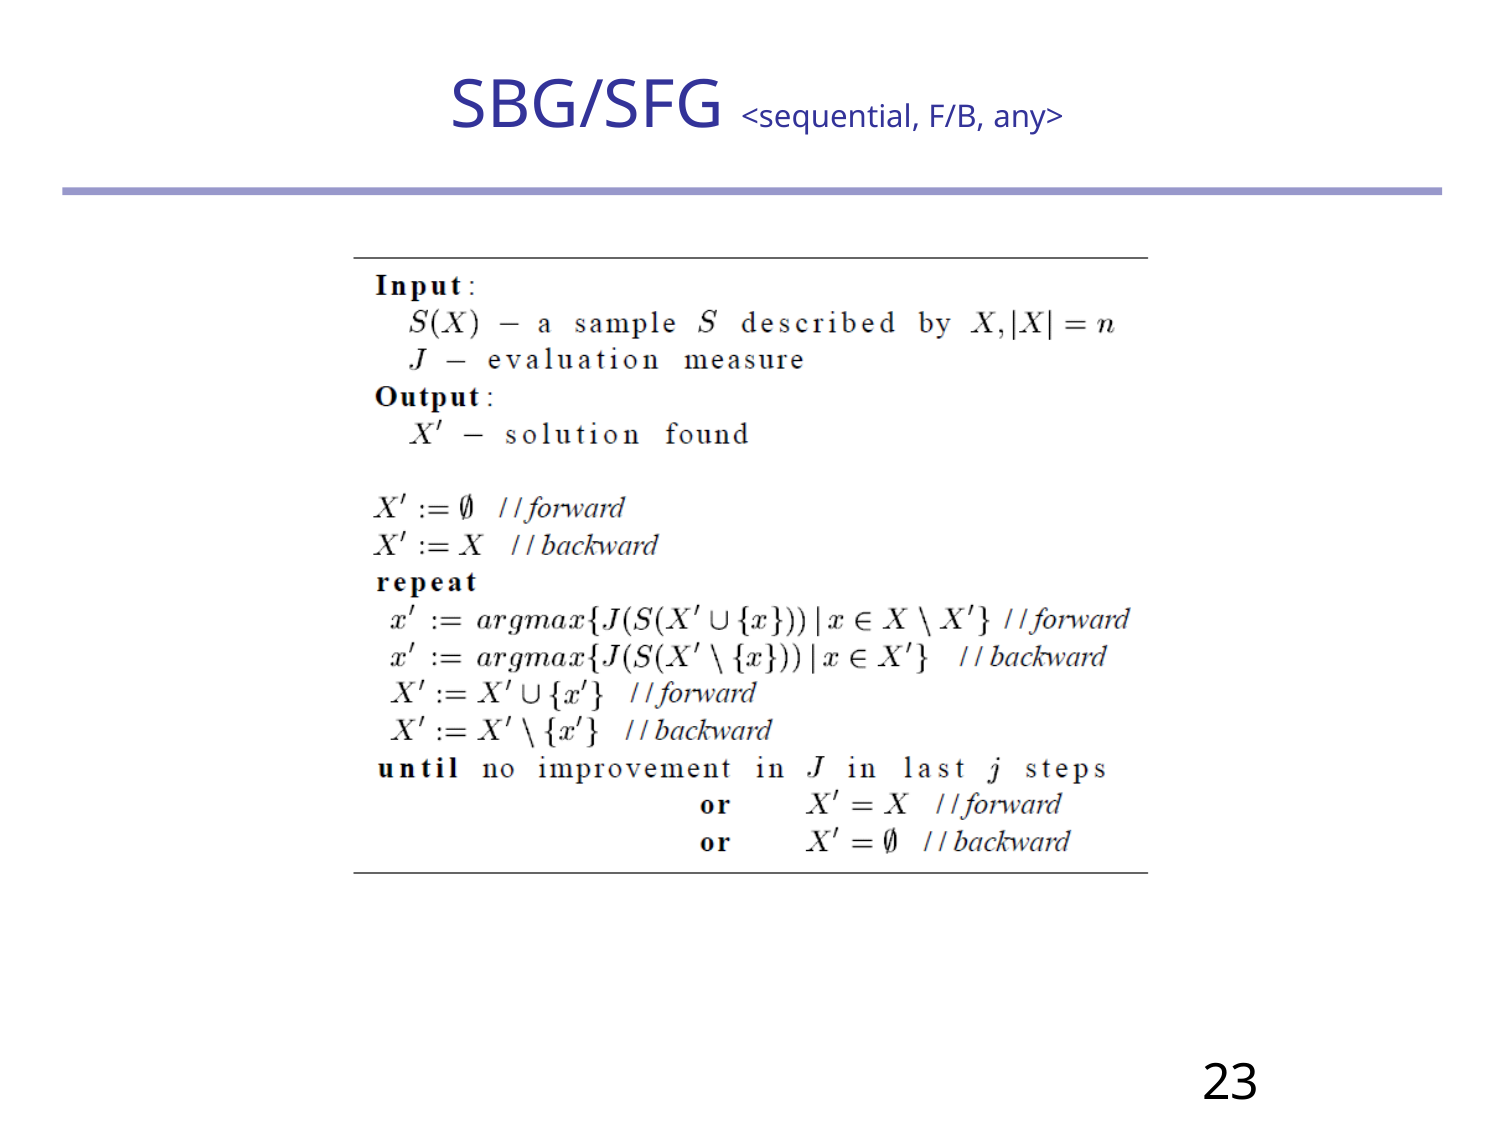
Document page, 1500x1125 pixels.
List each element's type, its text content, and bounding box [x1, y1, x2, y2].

list [62, 148, 1426, 999]
picture [340, 245, 1168, 885]
text_box <number> [1187, 1050, 1500, 1125]
title SBG/SFG <sequential, F/B, any> [60, 32, 1456, 170]
